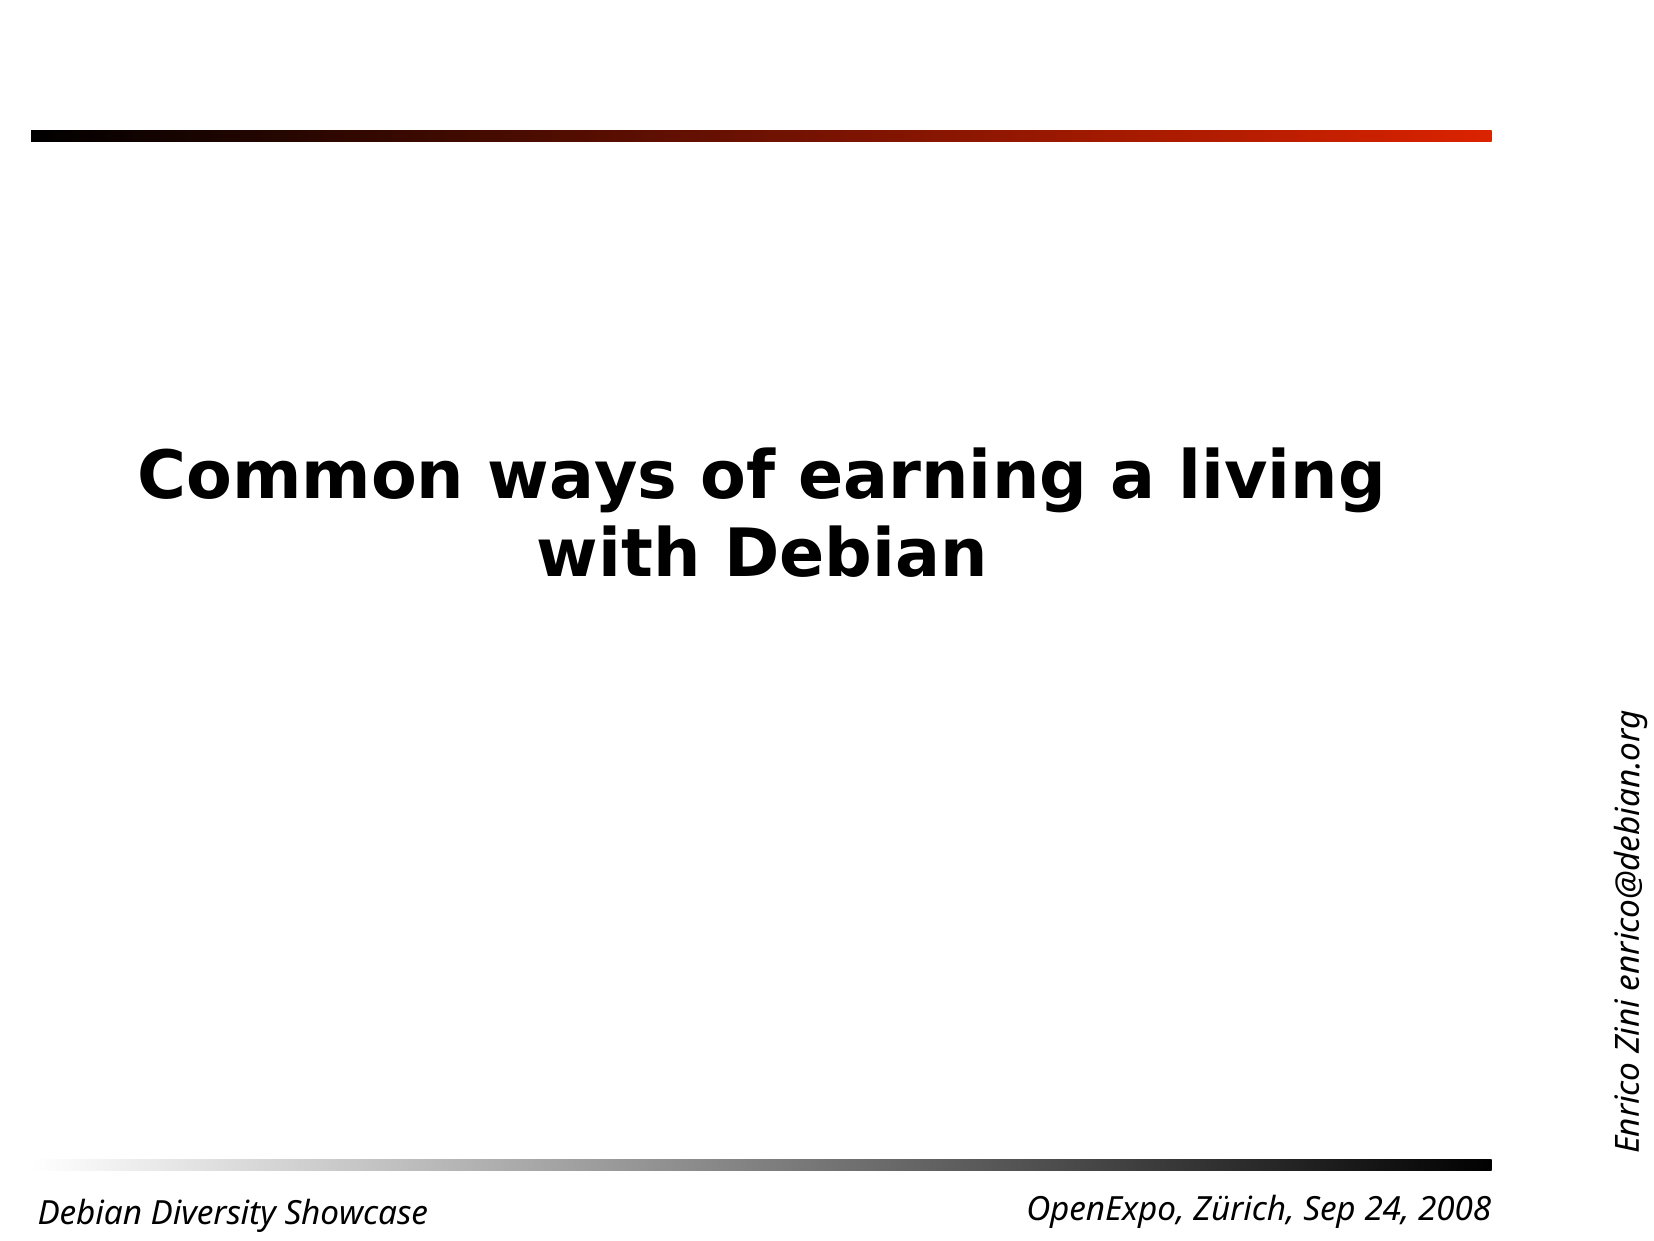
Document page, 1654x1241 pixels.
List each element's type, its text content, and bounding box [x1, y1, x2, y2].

text_box Common ways of earning a living with Debian [30, 436, 1495, 593]
